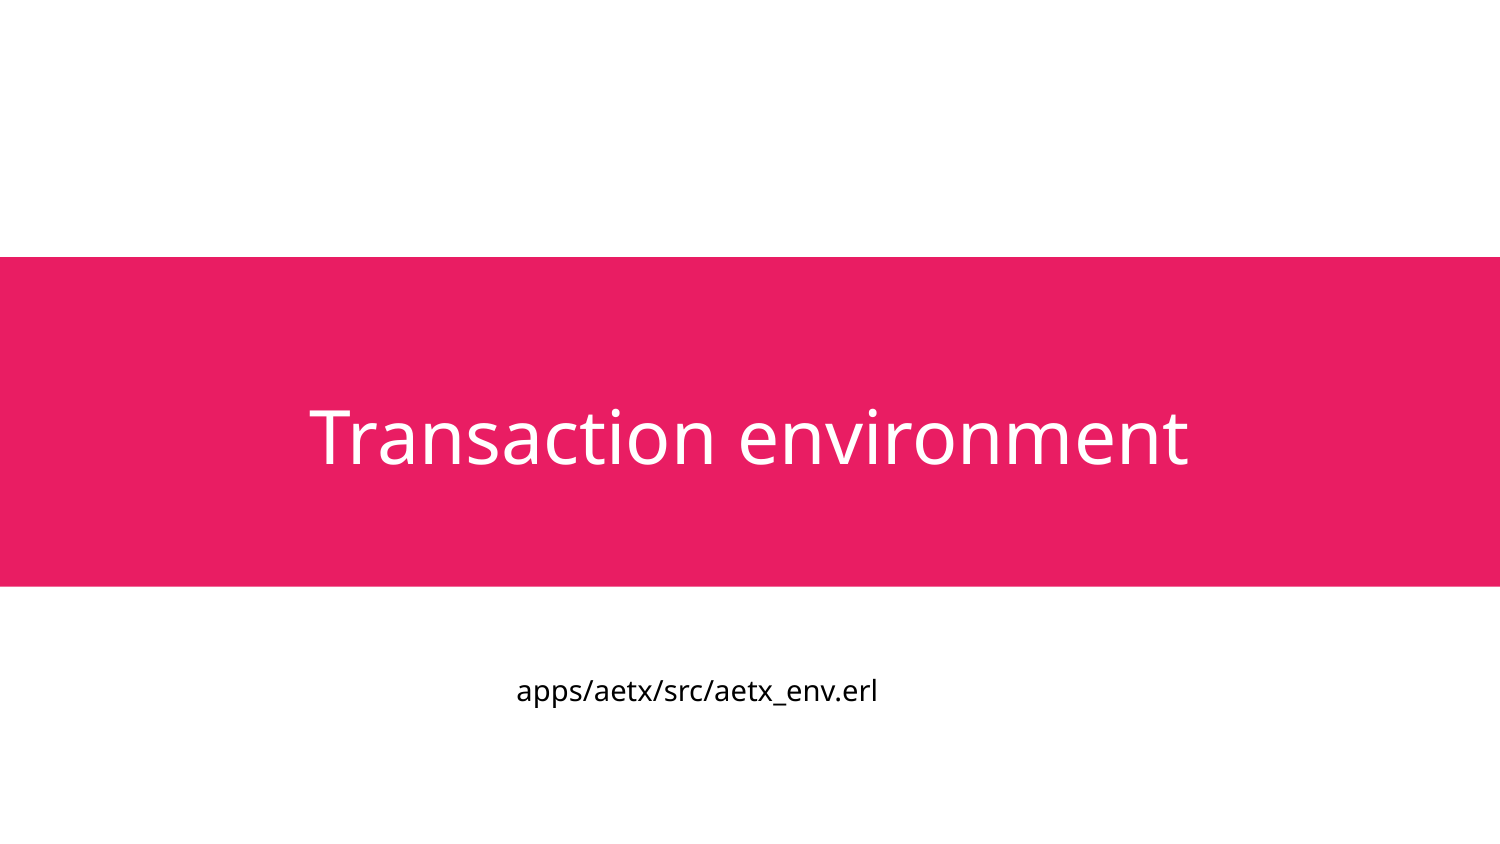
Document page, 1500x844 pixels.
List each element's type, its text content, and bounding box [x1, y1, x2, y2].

text_box apps/aetx/src/aetx_env.erl [501, 657, 999, 735]
title Transaction environment [70, 309, 1430, 559]
